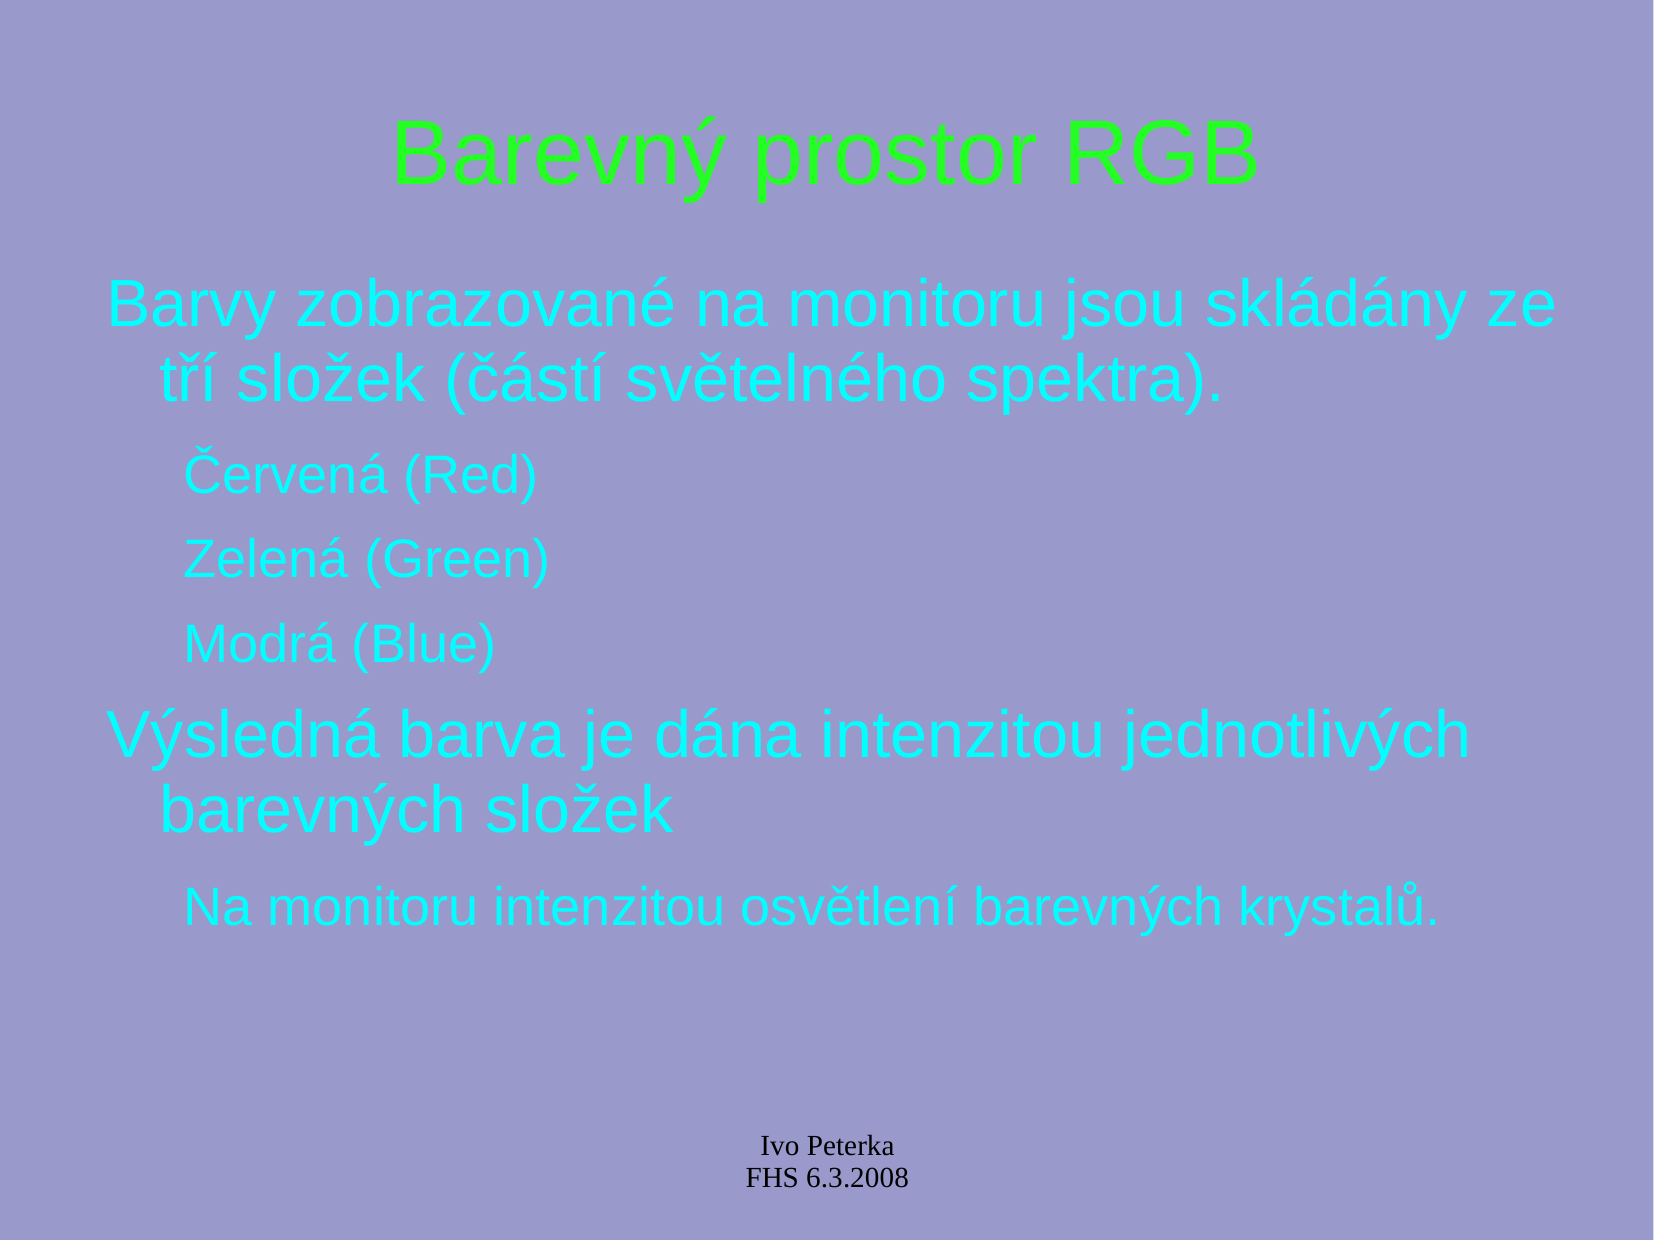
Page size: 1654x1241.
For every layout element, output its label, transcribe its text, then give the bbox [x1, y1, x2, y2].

list Barvy zobrazované na monitoru jsou skládány ze tří složek (částí světelného spektra). Červená (Red) Zelená (Green) Modrá (Blue) Výsledná barva je dána intenzitou jednotlivých barevných složek Na monitoru intenzitou osvětlení barevných krystalů. [88, 265, 1577, 1070]
title Barevný prostor RGB [82, 56, 1571, 250]
